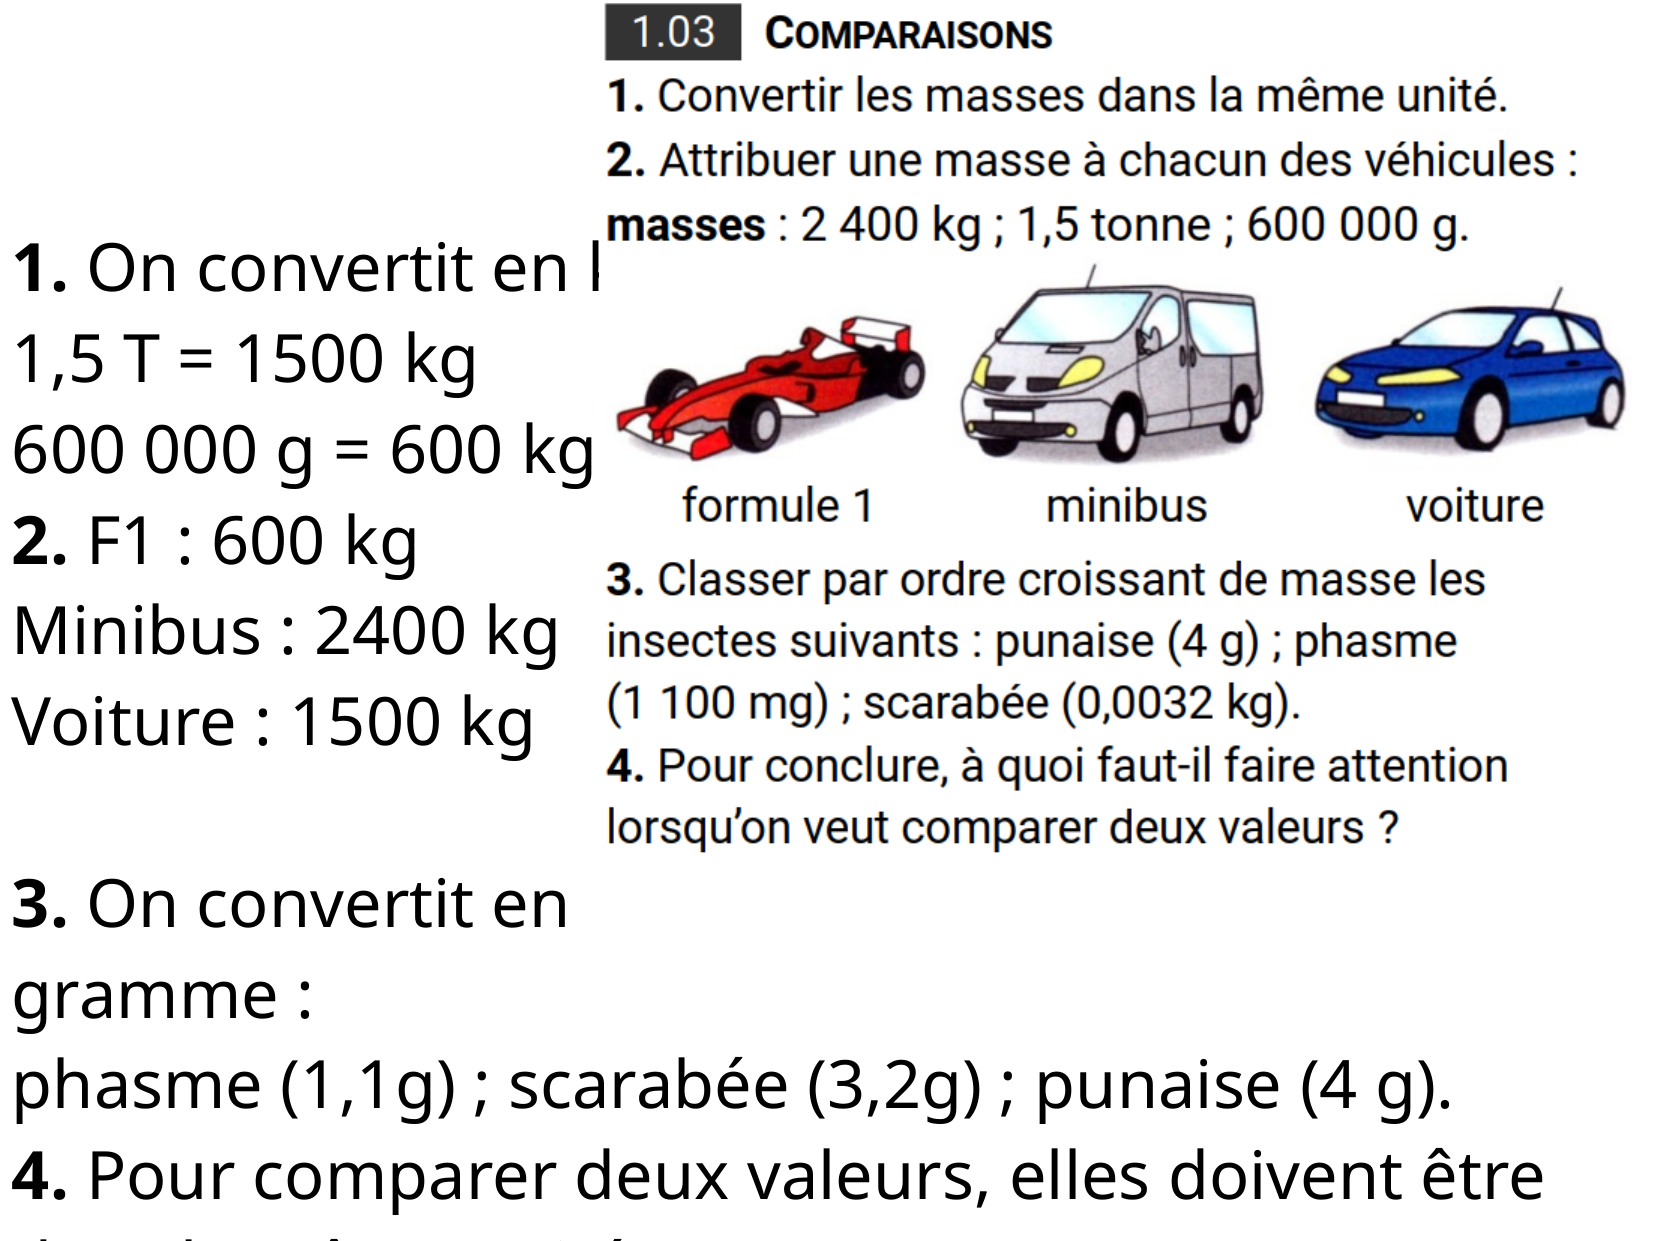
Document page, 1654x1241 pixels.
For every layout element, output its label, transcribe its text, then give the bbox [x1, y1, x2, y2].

picture [599, 0, 1651, 863]
subtitle 1. On convertit en kg : 1,5 T = 1500 kg 600 000 g = 600 kg 2. F1 : 600 kg Minibus : 2400 kg Voiture : 1500 kg 3. On convertit en gramme : phasme (1,1g) ; scarabée (3,2g) ; punaise (4 g). 4. Pour comparer deux valeurs, elles doivent être dans la même unité. [11, 129, 1642, 1229]
